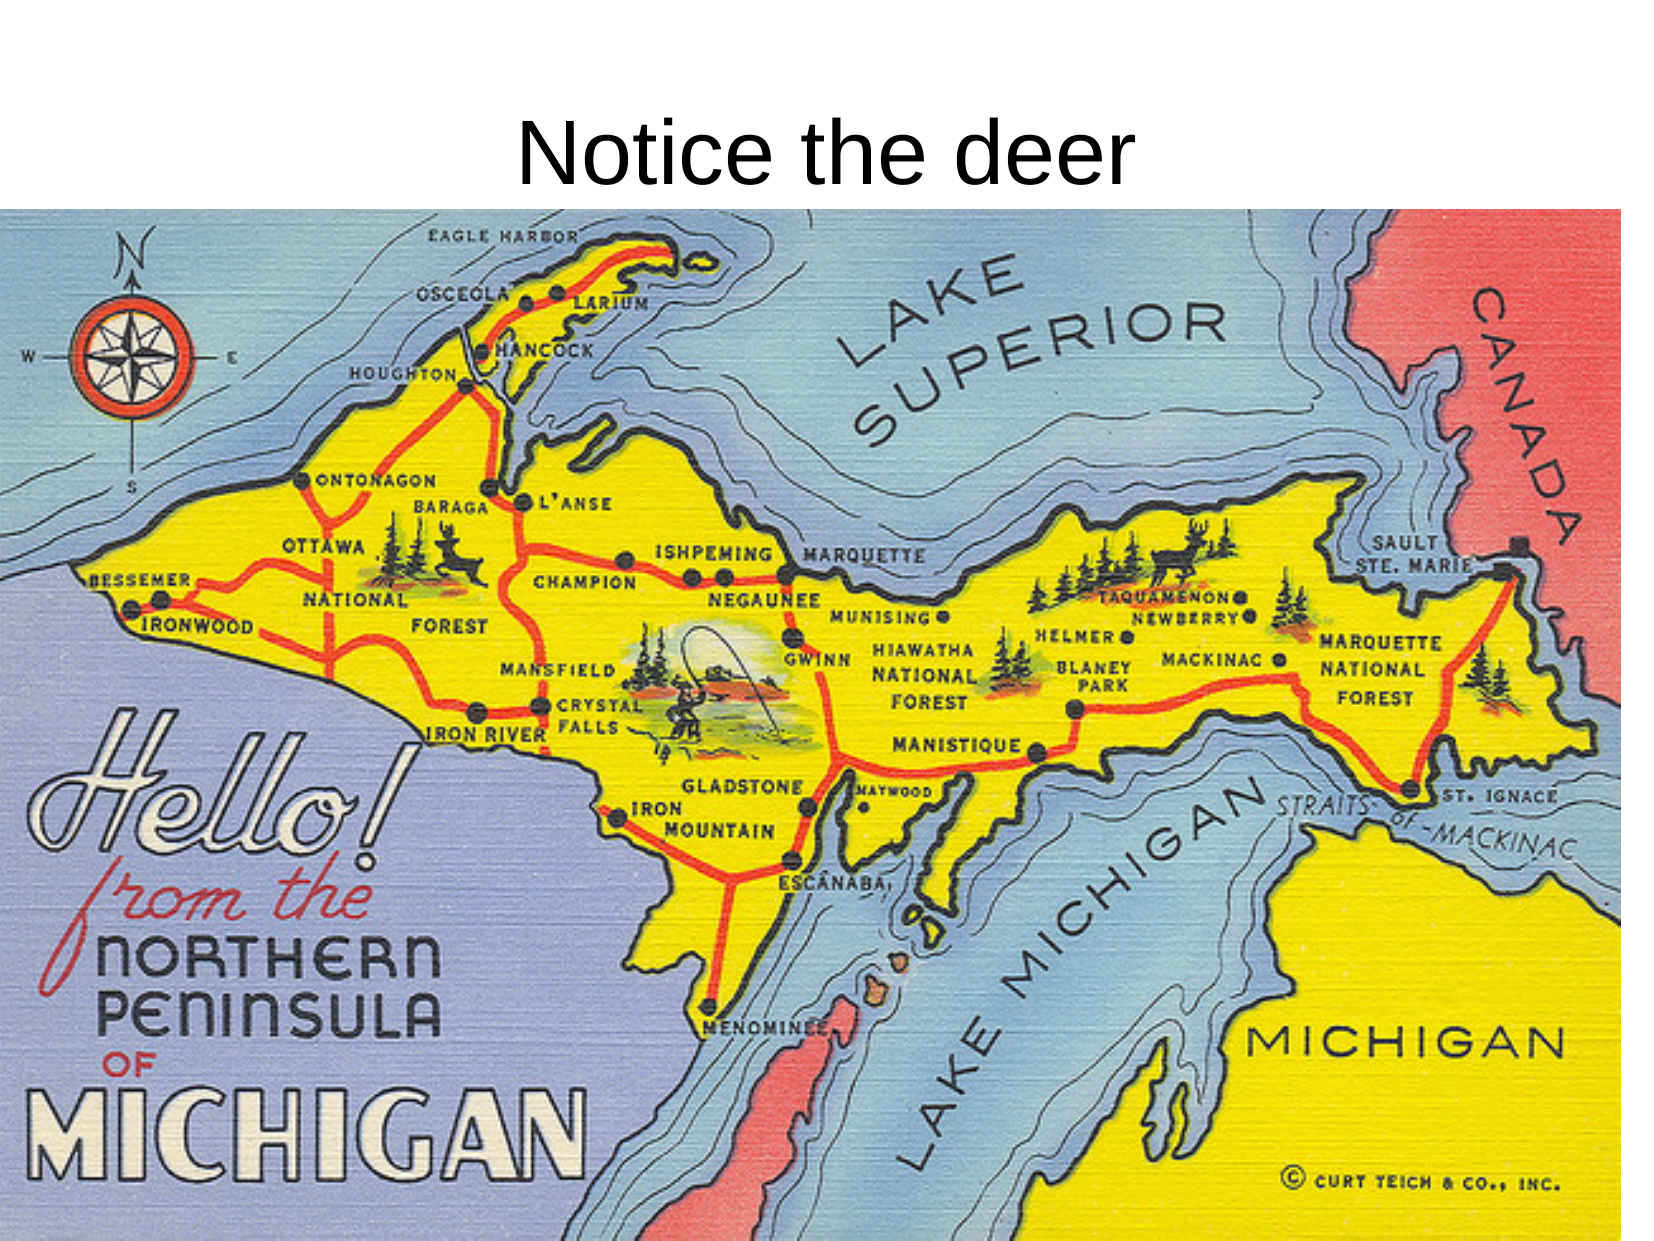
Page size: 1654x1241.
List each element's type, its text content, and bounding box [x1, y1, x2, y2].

picture [0, 209, 1621, 1241]
title Notice the deer [82, 49, 1571, 209]
